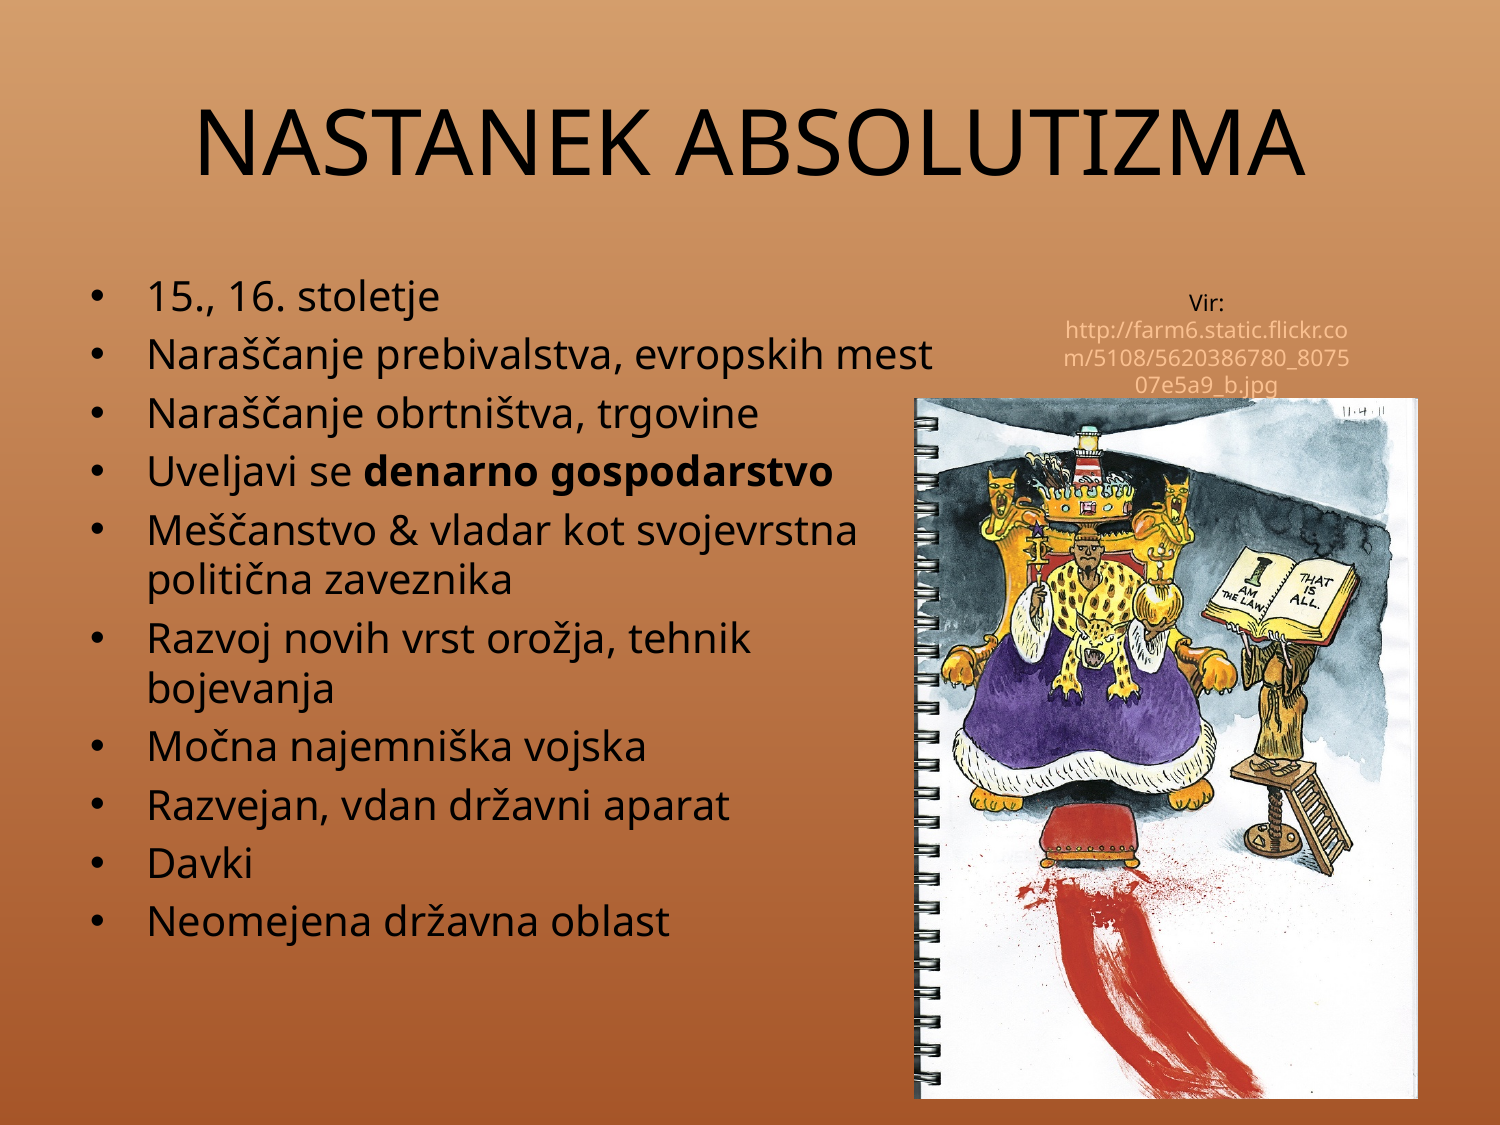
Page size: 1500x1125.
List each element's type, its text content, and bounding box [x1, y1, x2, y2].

text_box Vir: http://farm6.static.flickr.com/5108/5620386780_807507e5a9_b.jpg [1042, 281, 1371, 406]
picture [914, 398, 1418, 1099]
title NASTANEK ABSOLUTIZMA [75, 45, 1425, 233]
list 15., 16. stoletje Naraščanje prebivalstva, evropskih mest Naraščanje obrtništva, trgovine Uveljavi se denarno gospodarstvo Meščanstvo & vladar kot svojevrstna politična zaveznika Razvoj novih vrst orožja, tehnik bojevanja Močna najemniška vojska Razvejan, vdan državni aparat Davki Neomejena državna oblast [75, 262, 1425, 1005]
